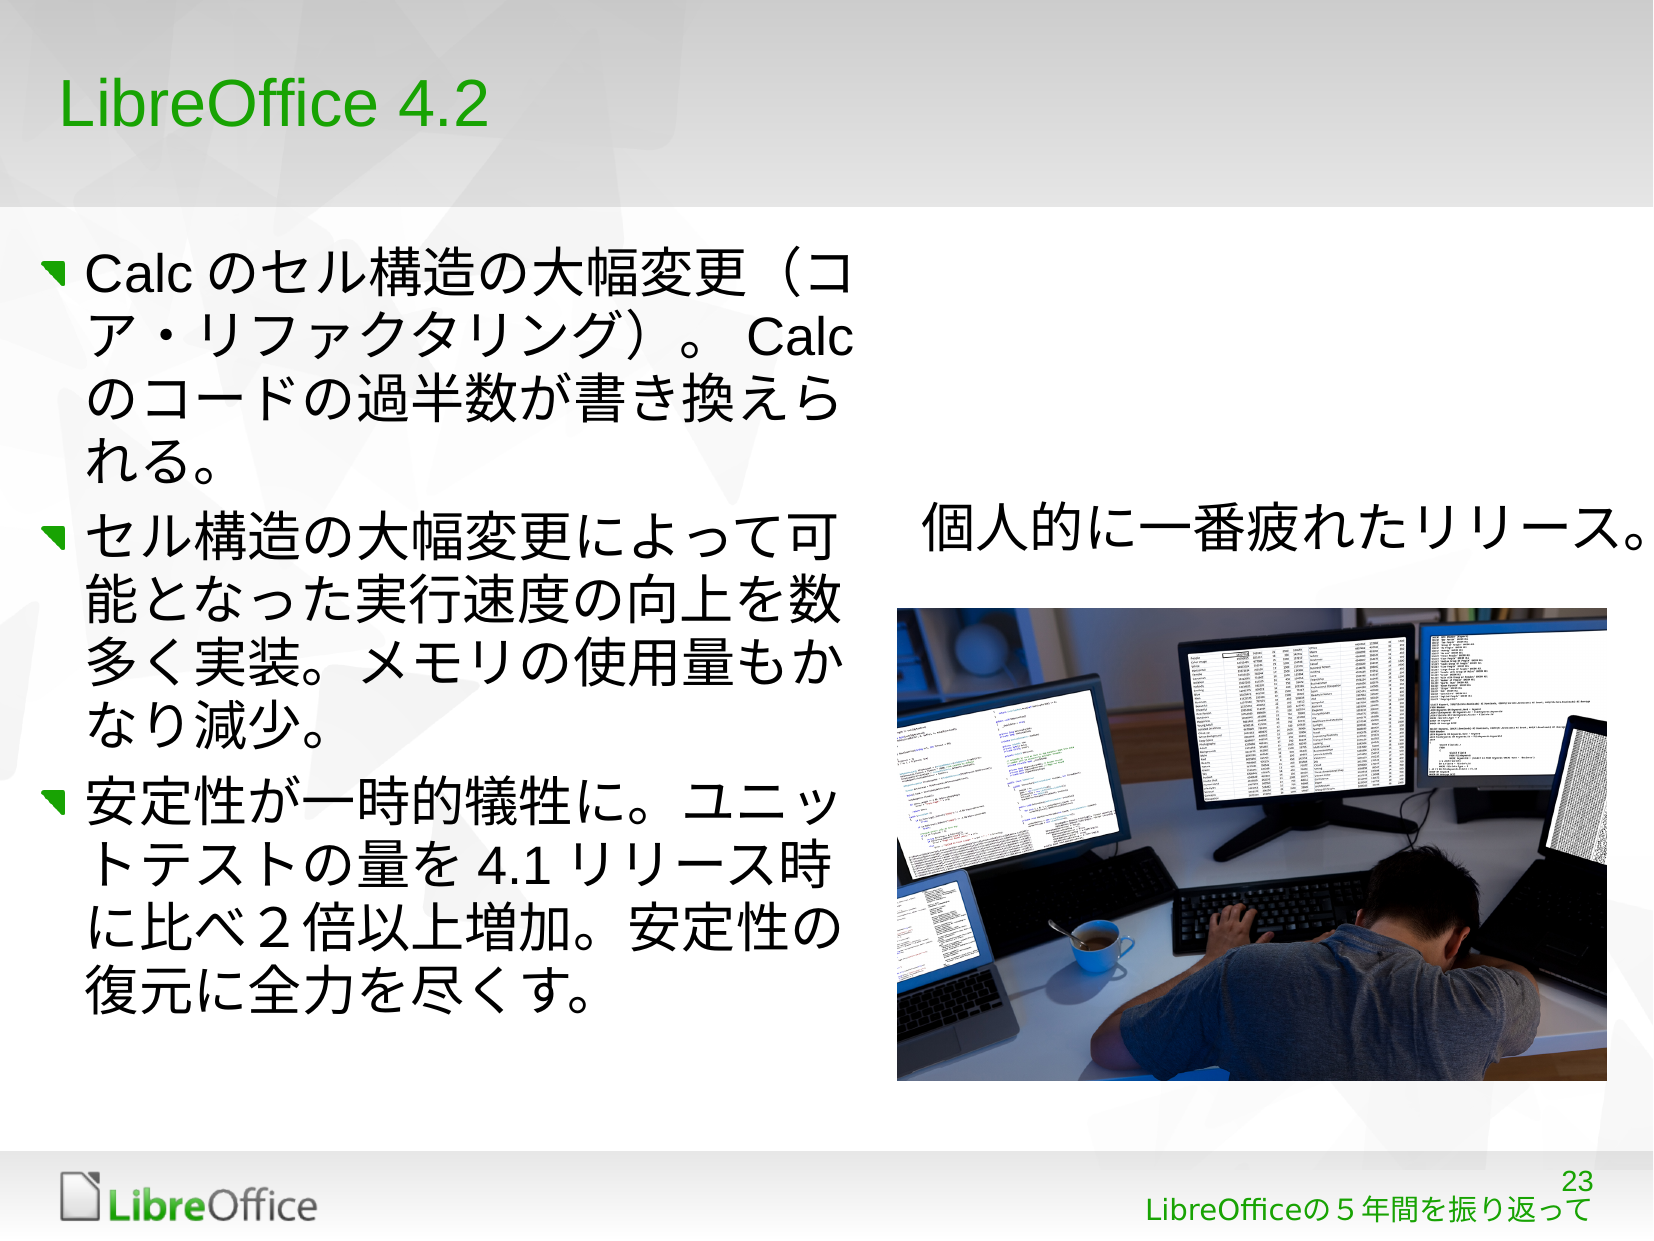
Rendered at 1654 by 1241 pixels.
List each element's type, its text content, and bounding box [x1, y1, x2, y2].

picture [41, 1152, 337, 1241]
text_box 個人的に一番疲れたリリース。 [887, 490, 1625, 569]
list Calcのセル構造の大幅変更（コア・リファクタリング）。Calcのコードの過半数が書き換えられる。 セル構造の大幅変更によって可能となった実行速度の向上を数多く実装。メモリの使用量もかなり減少。 安定性が一時的犠牲に。ユニットテストの量を4.1リリース時に比べ２倍以上増加。安定性の復元に全力を尽くす。 [41, 242, 886, 1099]
picture [897, 548, 1653, 1170]
picture [0, 0, 783, 931]
title LibreOffice 4.2 [58, 29, 1594, 178]
